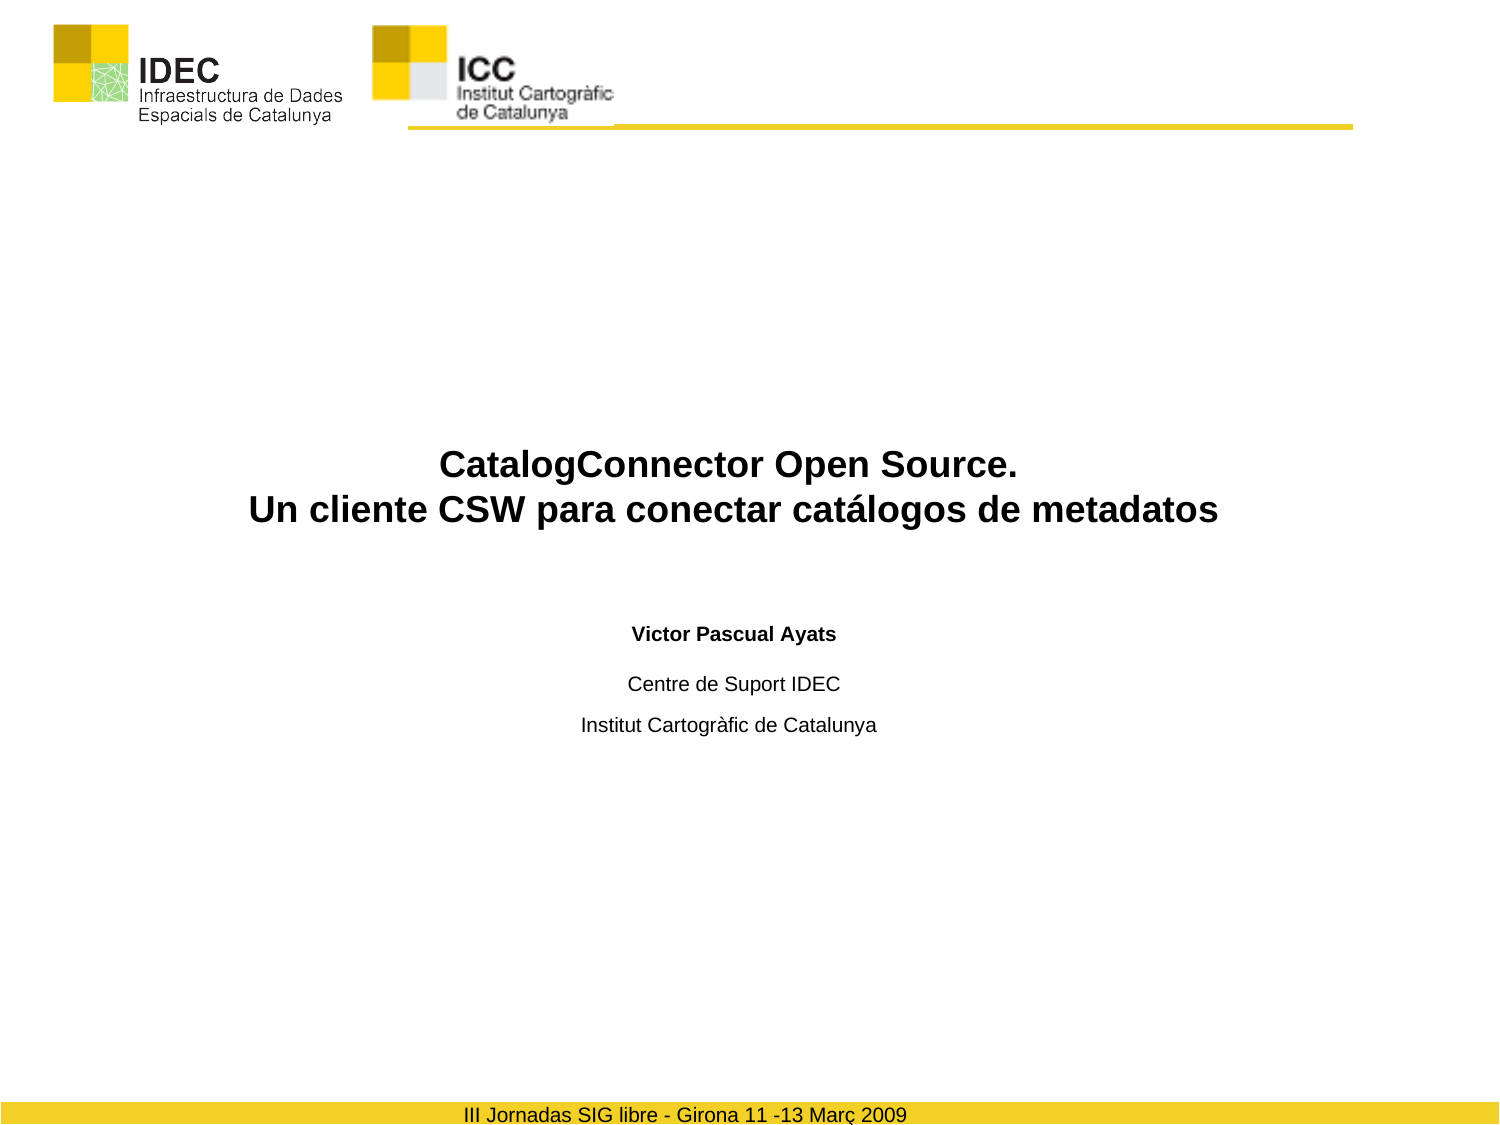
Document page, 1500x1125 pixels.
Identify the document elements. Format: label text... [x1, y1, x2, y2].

text_box [923, 1101, 1500, 1125]
chart [53, 24, 343, 126]
text_box CatalogConnector Open Source. Un cliente CSW para conectar catálogos de metadatos Victor Pascual Ayats Centre de Suport IDEC Institut Cartogràfic de Catalunya [233, 432, 1235, 794]
text_box [0, 1101, 448, 1125]
text_box III Jornadas SIG libre - Girona 11 -13 Març 2009 [448, 1093, 923, 1125]
picture [372, 25, 614, 126]
